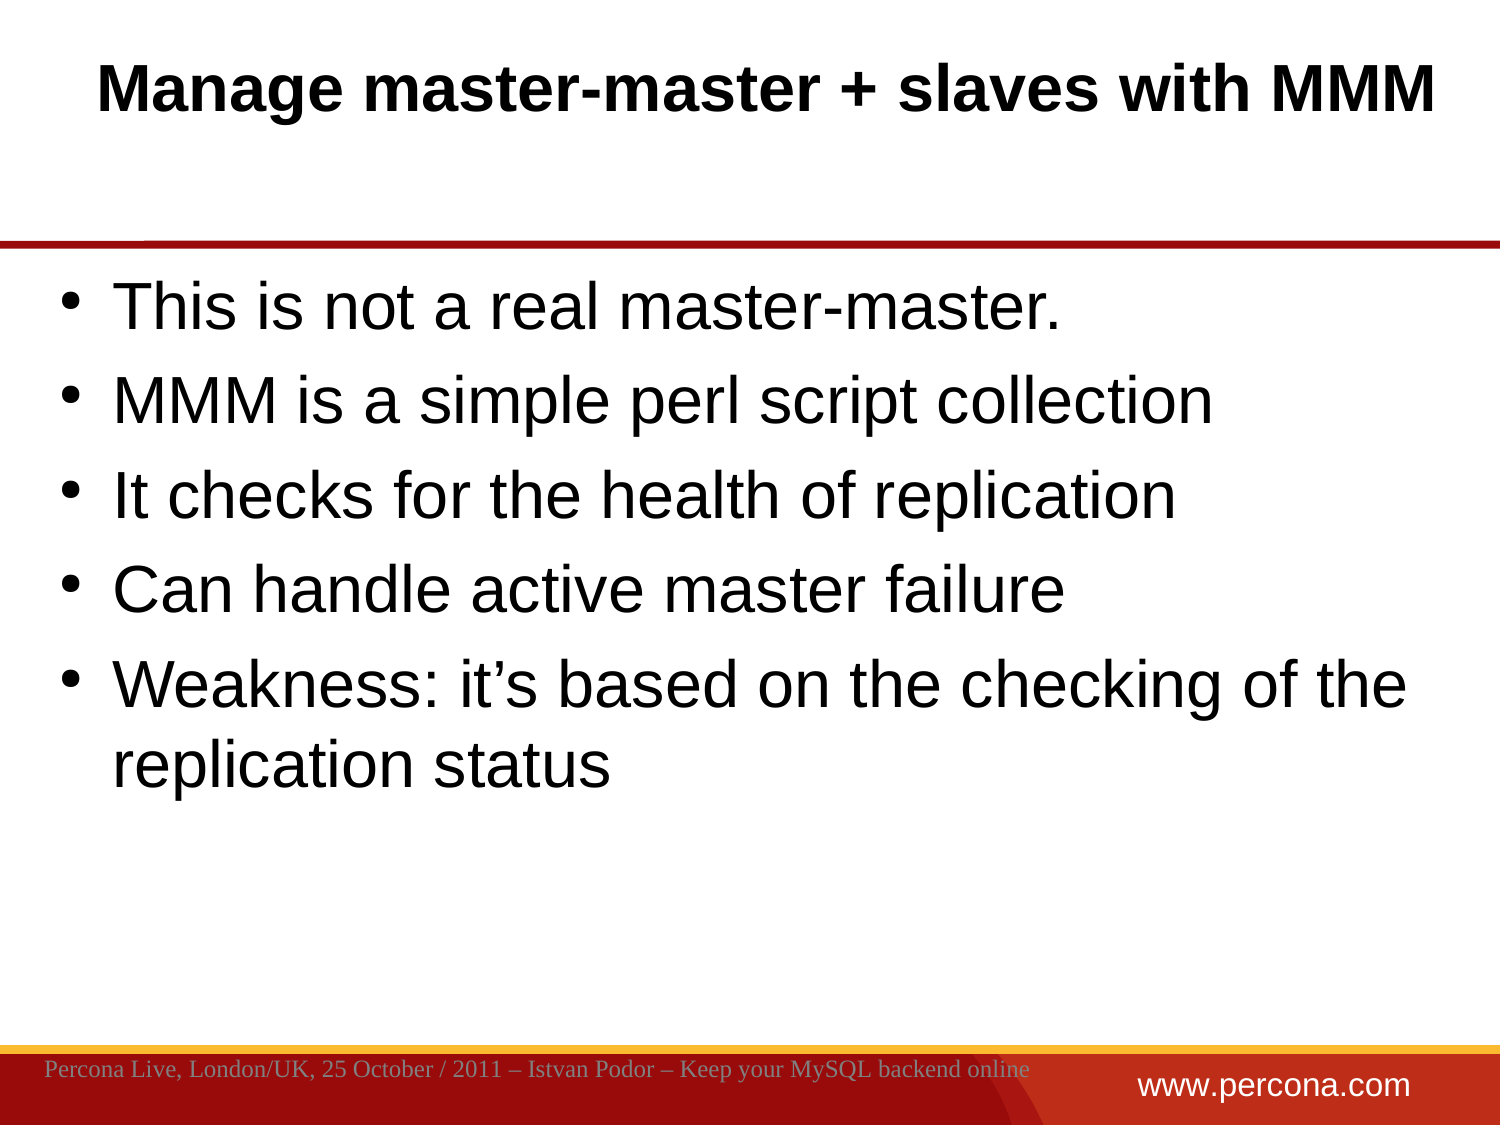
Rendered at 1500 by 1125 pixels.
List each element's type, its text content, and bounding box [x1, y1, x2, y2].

title Manage master-master + slaves with MMM [41, 6, 1471, 243]
text_box Percona Live, London/UK, 25 October / 2011 – Istvan Podor – Keep your MySQL backend online [29, 1046, 1128, 1103]
list This is not a real master-master. MMM is a simple perl script collection It checks for the health of replication Can handle active master failure Weakness: it’s based on the checking of the replication status [41, 262, 1471, 1005]
